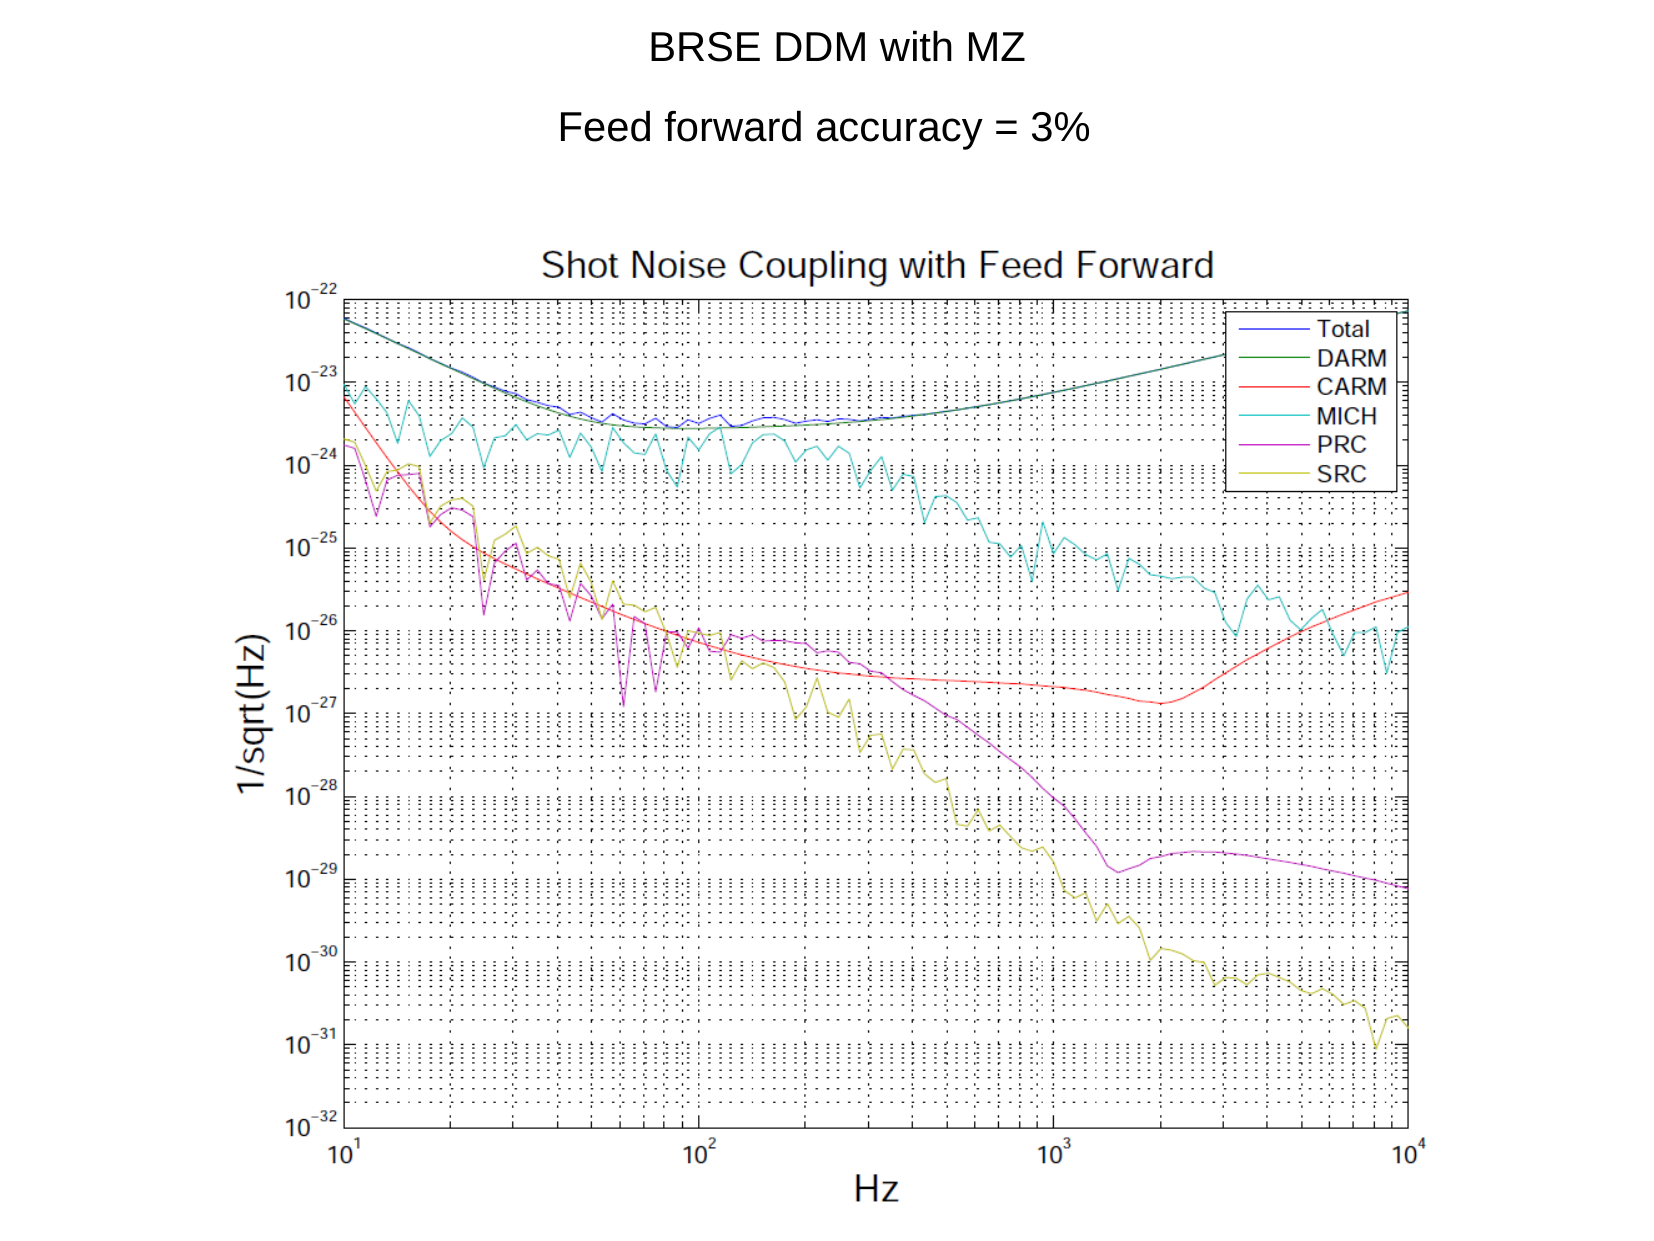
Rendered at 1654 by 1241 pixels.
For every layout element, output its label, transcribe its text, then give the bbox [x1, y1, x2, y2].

text_box BRSE DDM with MZ [633, 16, 1041, 78]
picture [220, 230, 1450, 1220]
text_box Feed forward accuracy = 3% [543, 96, 1106, 158]
